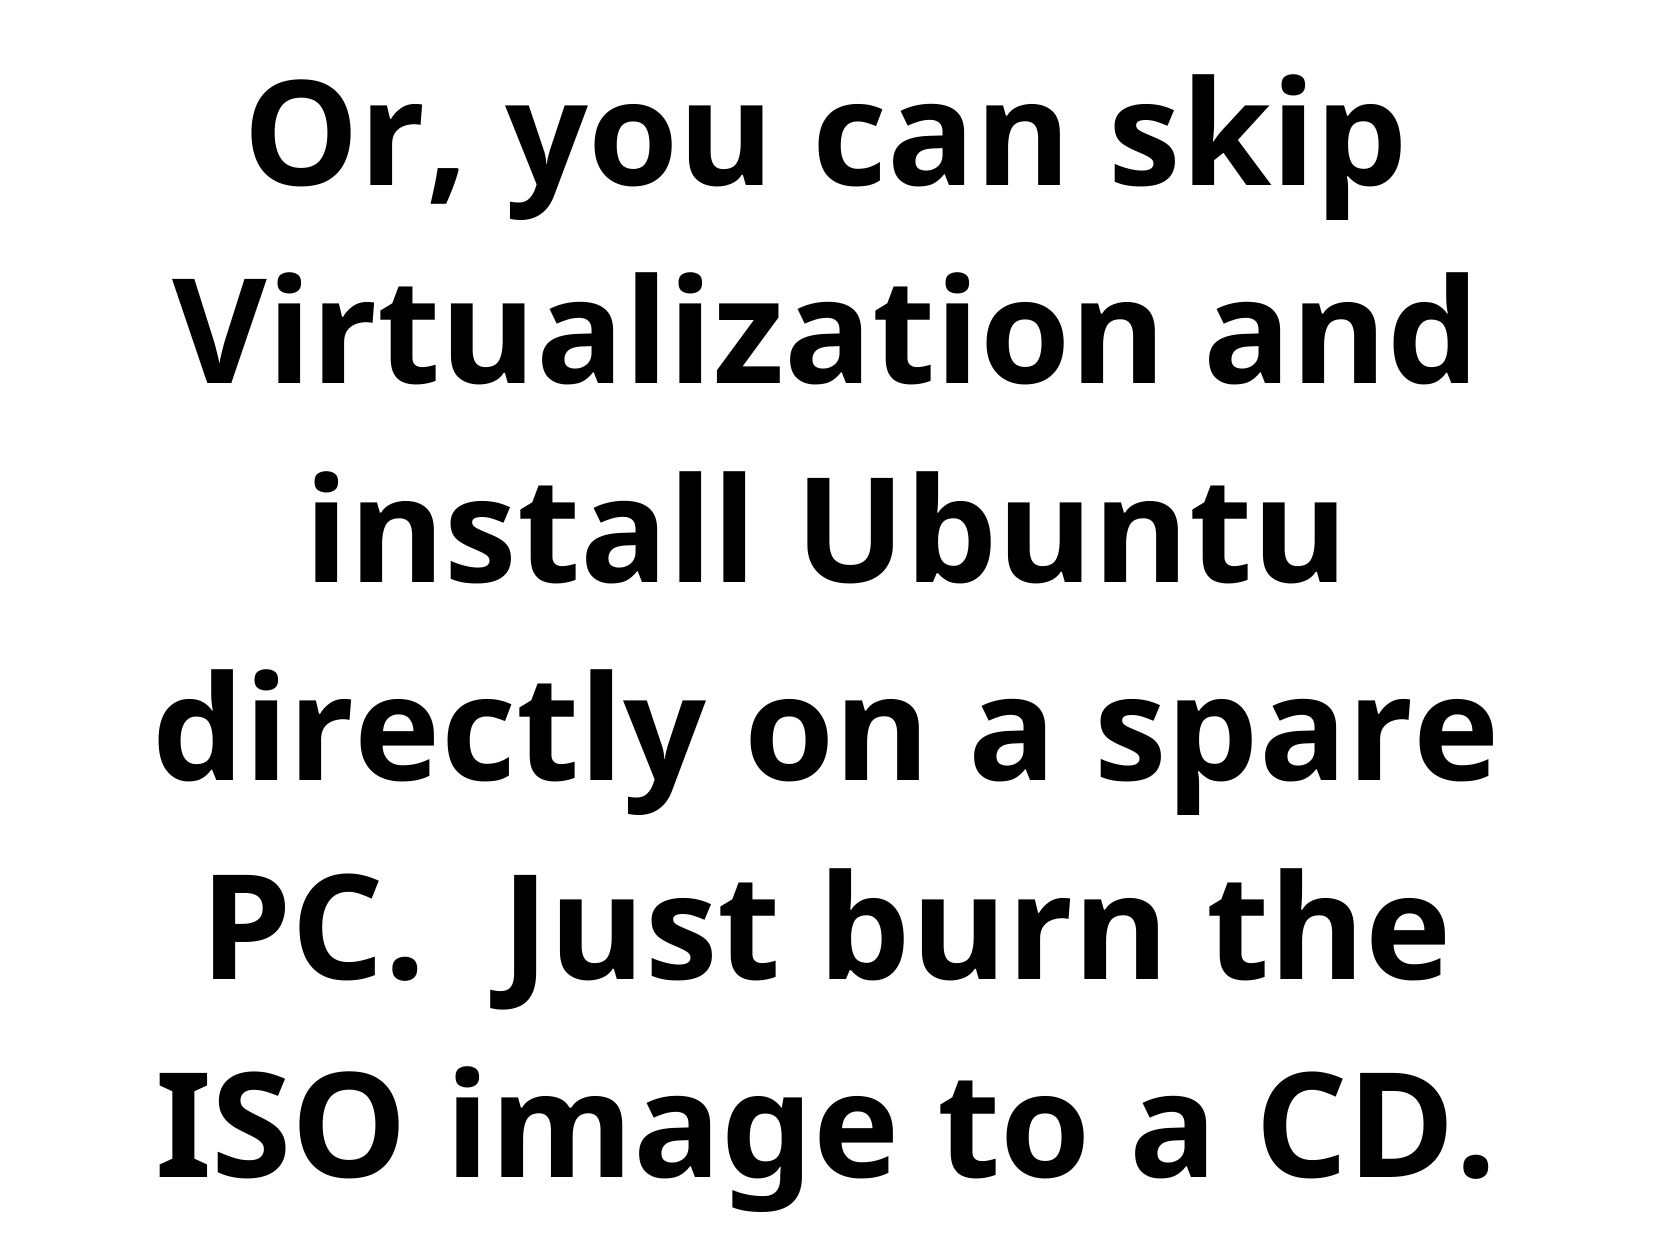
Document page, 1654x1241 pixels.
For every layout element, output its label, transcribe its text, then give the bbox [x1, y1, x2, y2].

title Or, you can skip Virtualization and install Ubuntu directly on a spare PC. Just burn the ISO image to a CD. [82, 49, 1571, 1201]
